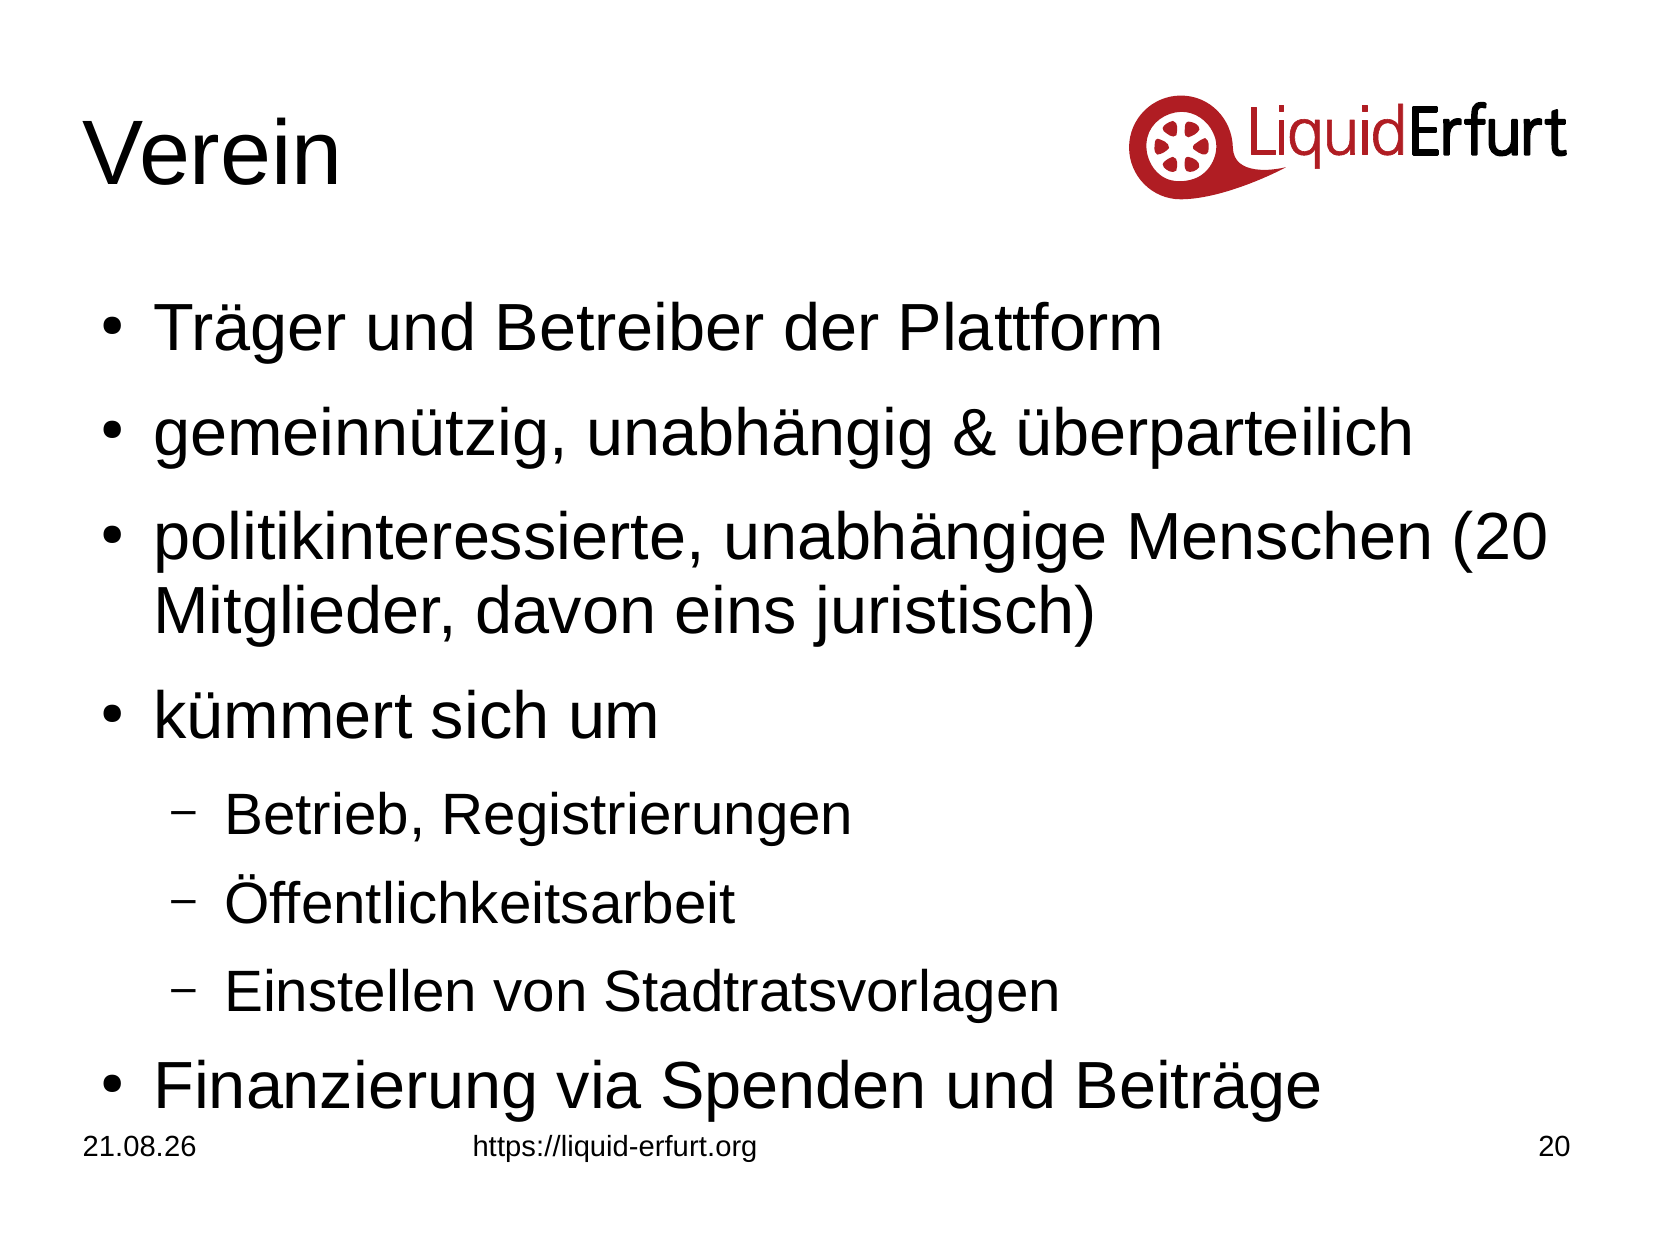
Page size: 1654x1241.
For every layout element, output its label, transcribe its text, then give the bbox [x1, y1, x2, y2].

list Träger und Betreiber der Plattform gemeinnützig, unabhängig & überparteilich politikinteressierte, unabhängige Menschen (20 Mitglieder, davon eins juristisch) kümmert sich um Betrieb, Registrierungen Öffentlichkeitsarbeit Einstellen von Stadtratsvorlagen Finanzierung via Spenden und Beiträge [82, 290, 1571, 1122]
title Verein [82, 49, 1571, 257]
